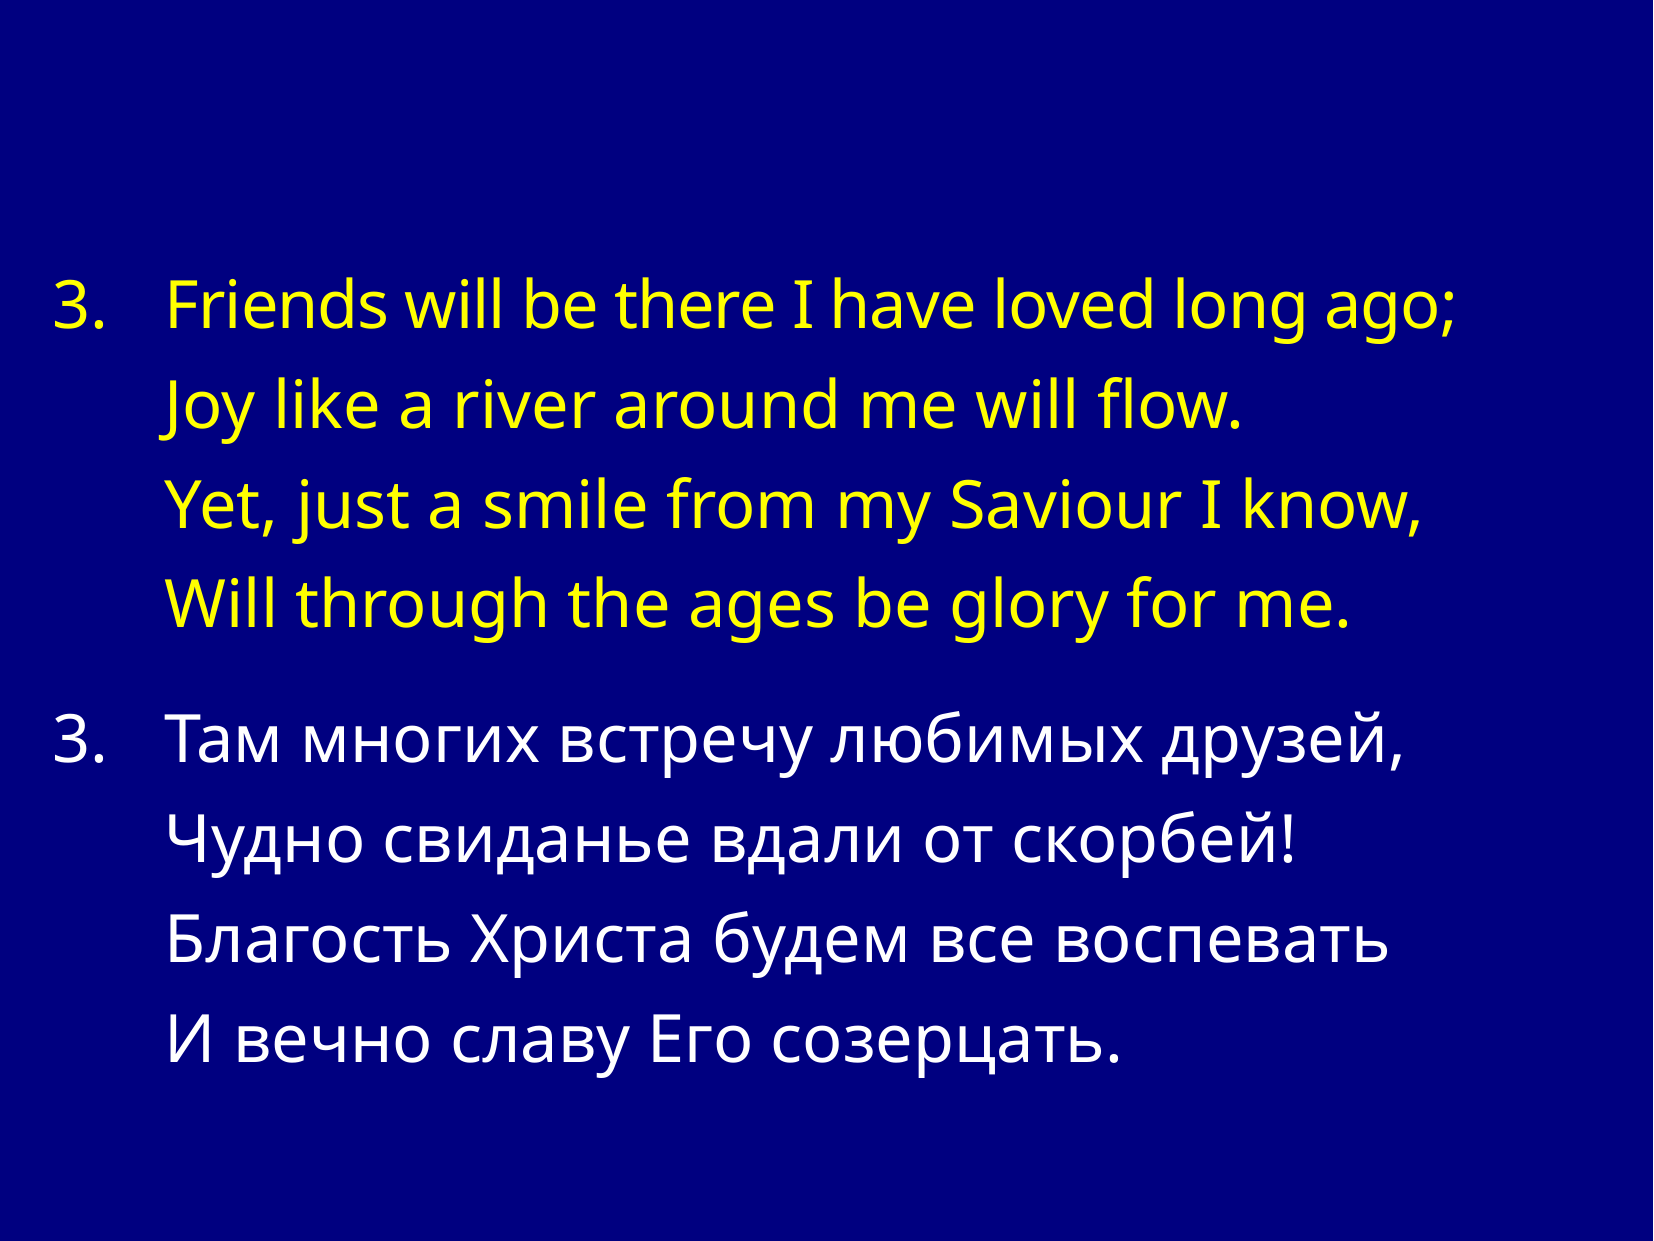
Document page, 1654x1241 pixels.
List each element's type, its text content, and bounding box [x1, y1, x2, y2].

text_box 3. Friends will be there I have loved long ago; Joy like a river around me will flow. Yet, just a smile from my Saviour I know, Will through the ages be glory for me. [37, 150, 1651, 638]
text_box 3. Там многих встречу любимых друзей, Чудно свиданье вдали от скорбей! Благость Христа будем все воспевать И вечно славу Его созерцать. [37, 675, 1576, 1163]
